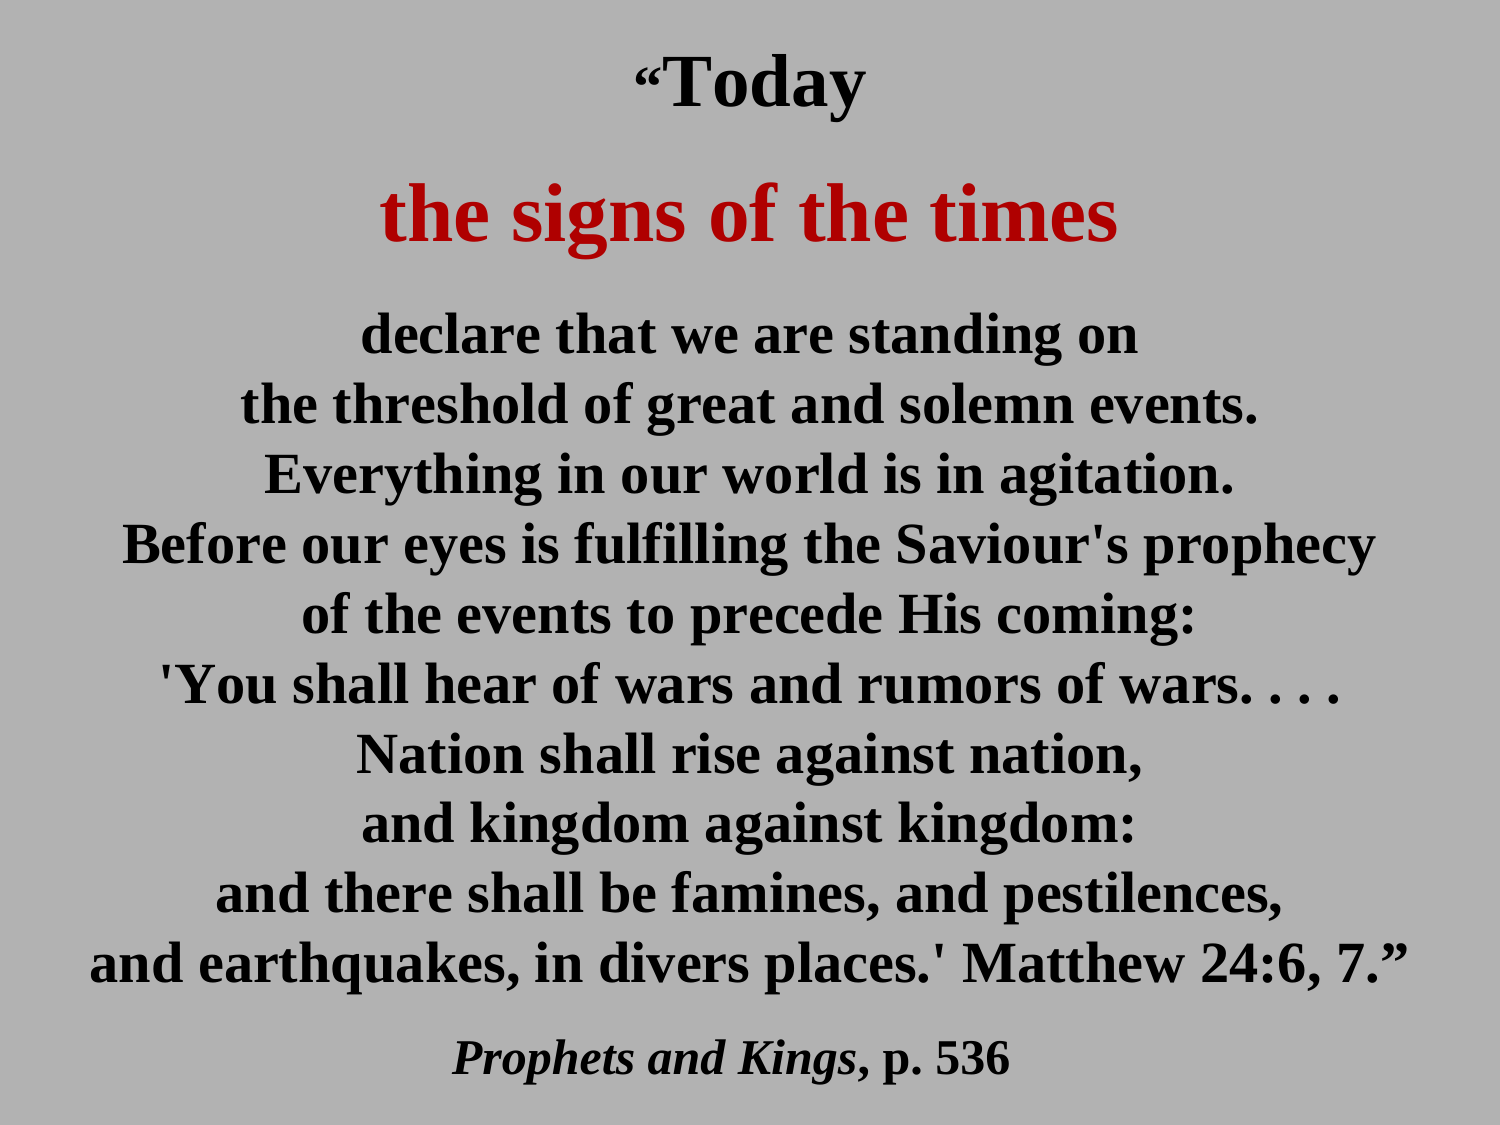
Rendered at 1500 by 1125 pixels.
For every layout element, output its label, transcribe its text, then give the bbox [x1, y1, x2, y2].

text_box Prophets and Kings, p. 536 [312, 1017, 1150, 1093]
text_box “Today the signs of the times declare that we are standing on the threshold of great and solemn events. Everything in our world is in agitation. Before our eyes is fulfilling the Saviour's prophecy of the events to precede His coming: 'You shall hear of wars and rumors of wars. . . . Nation shall rise against nation, and kingdom against kingdom: and there shall be famines, and pestilences, and earthquakes, in divers places.' Matthew 24:6, 7.” [30, 24, 1471, 1003]
